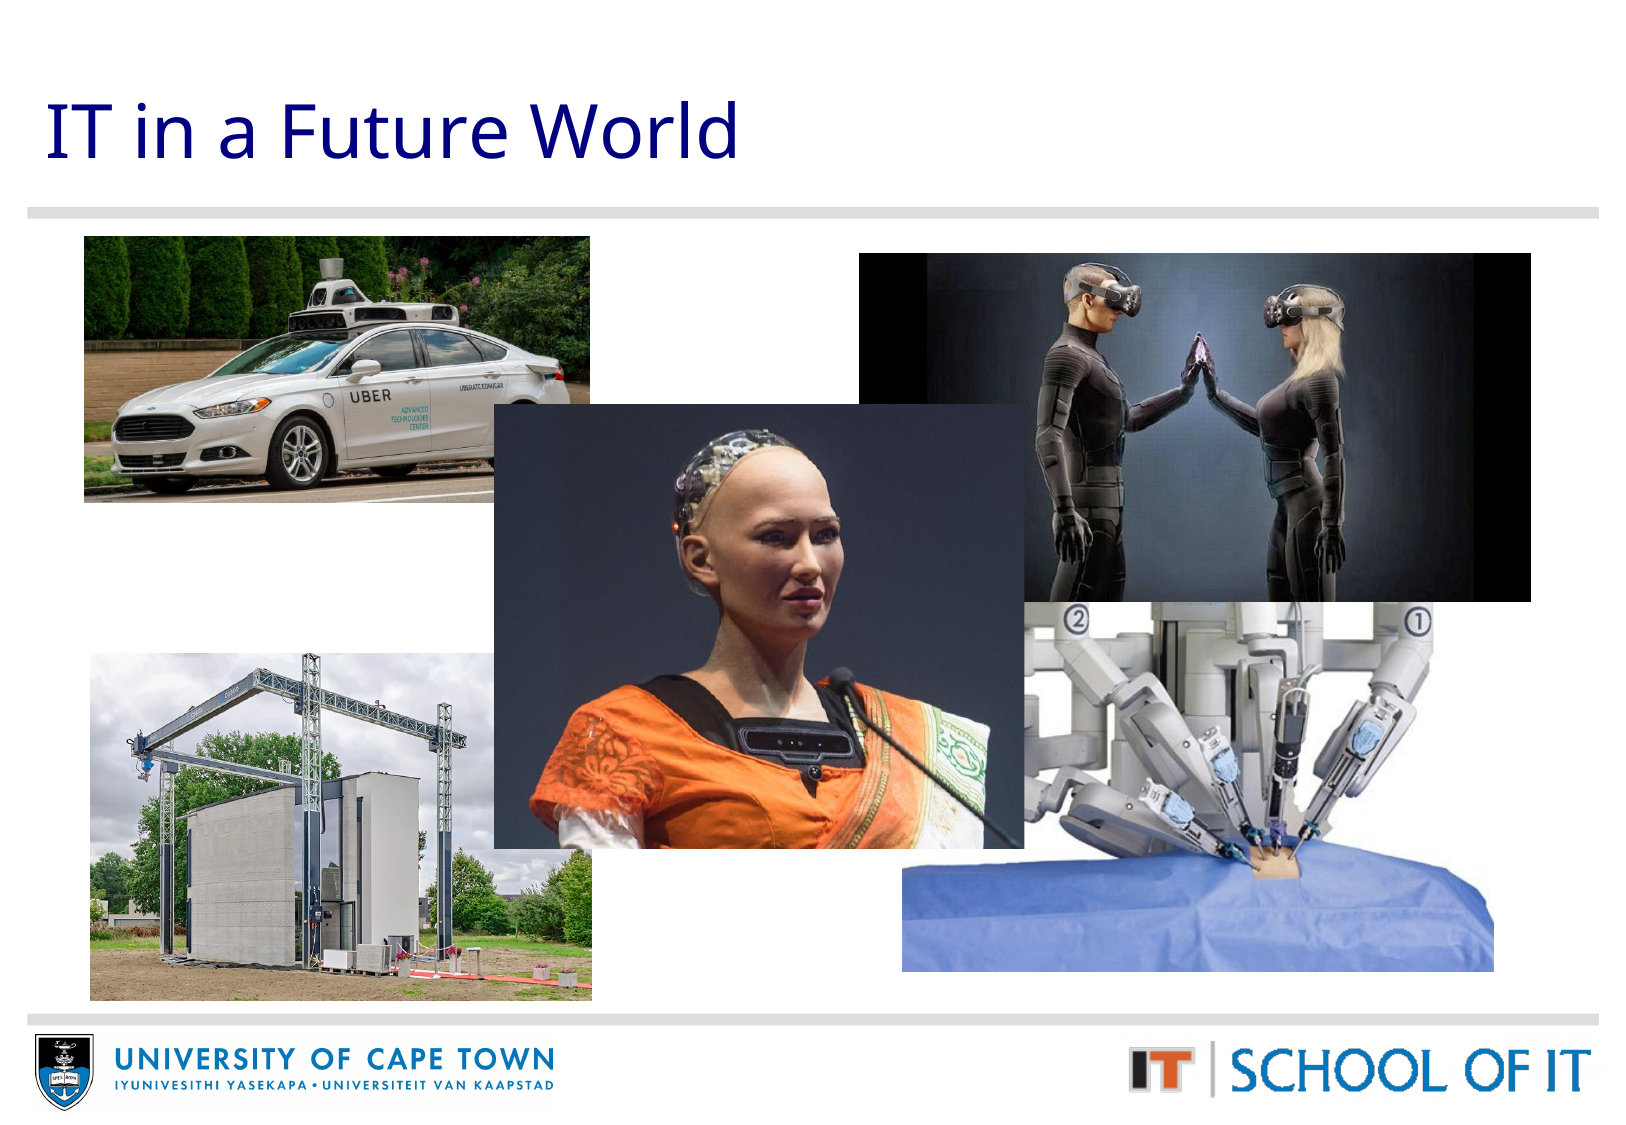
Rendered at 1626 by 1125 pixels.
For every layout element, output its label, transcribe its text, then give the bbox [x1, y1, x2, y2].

picture [35, 1034, 553, 1111]
picture [84, 236, 1531, 1001]
picture [1118, 1030, 1606, 1109]
title IT in a Future World [45, 66, 1583, 194]
